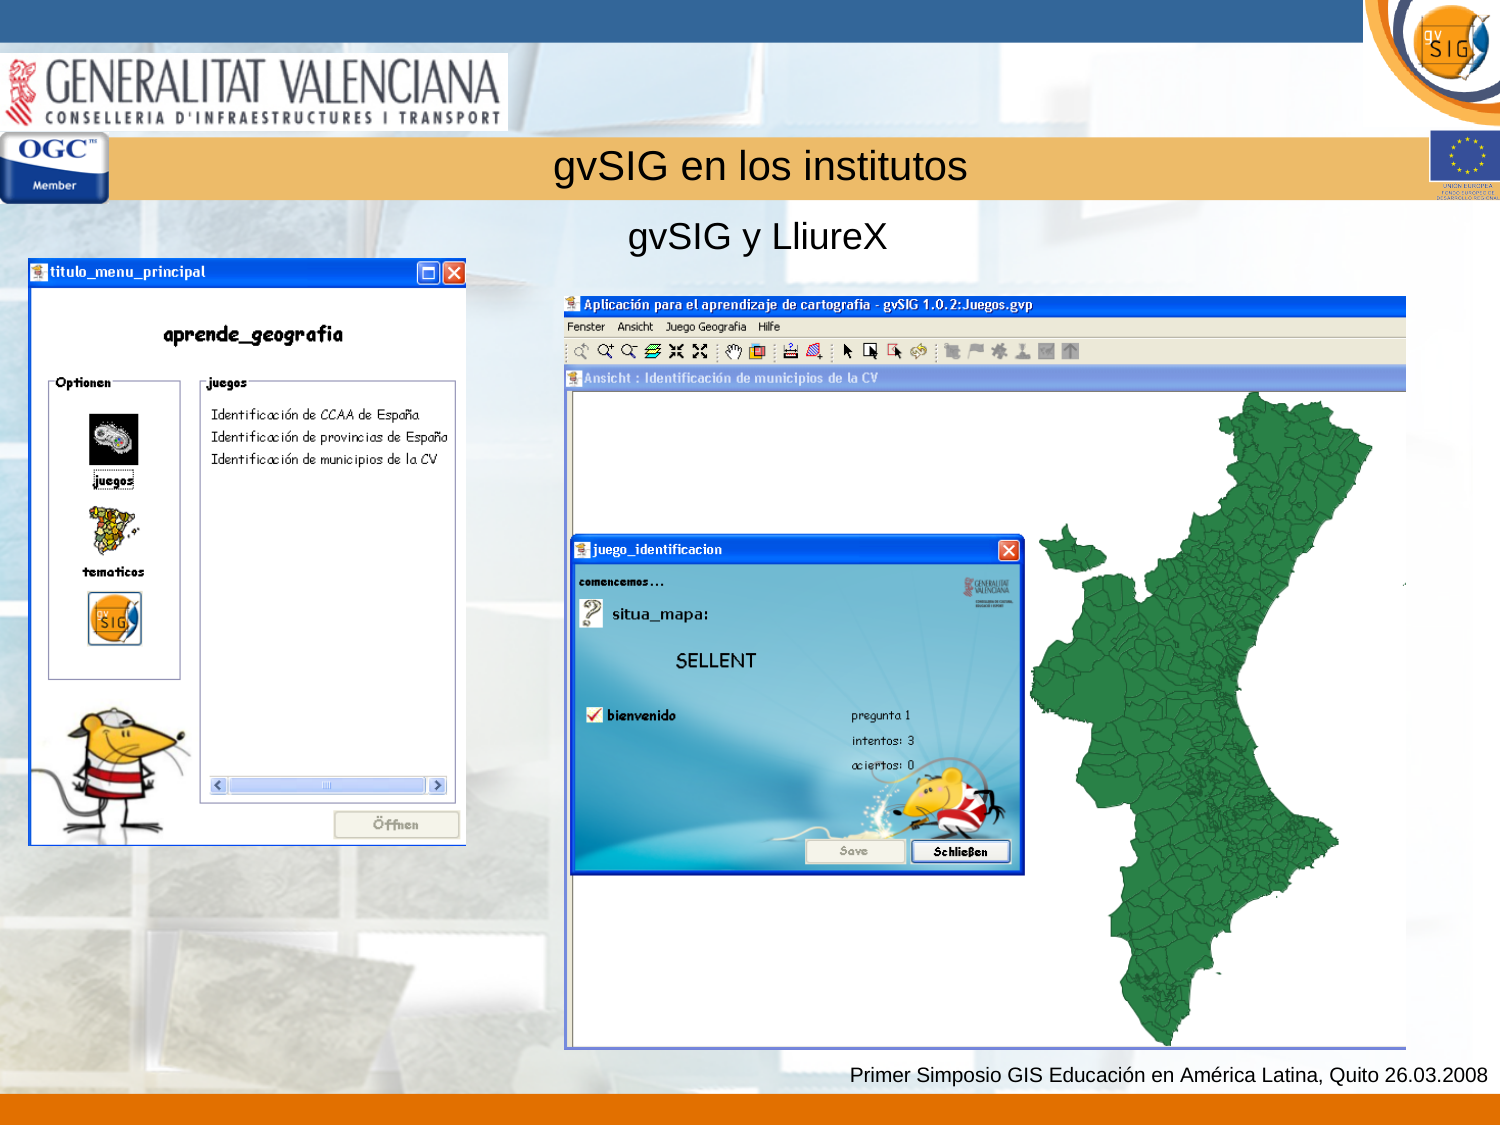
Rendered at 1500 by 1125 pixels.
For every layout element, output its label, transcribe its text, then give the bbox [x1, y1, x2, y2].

picture [0, 132, 109, 204]
text_box gvSIG en los institutos [553, 145, 1016, 192]
text_box gvSIG y LliureX [627, 216, 1027, 260]
picture [28, 258, 466, 846]
picture [0, 53, 508, 131]
picture [564, 296, 1406, 1051]
picture [1429, 129, 1500, 200]
picture [1363, 0, 1500, 127]
